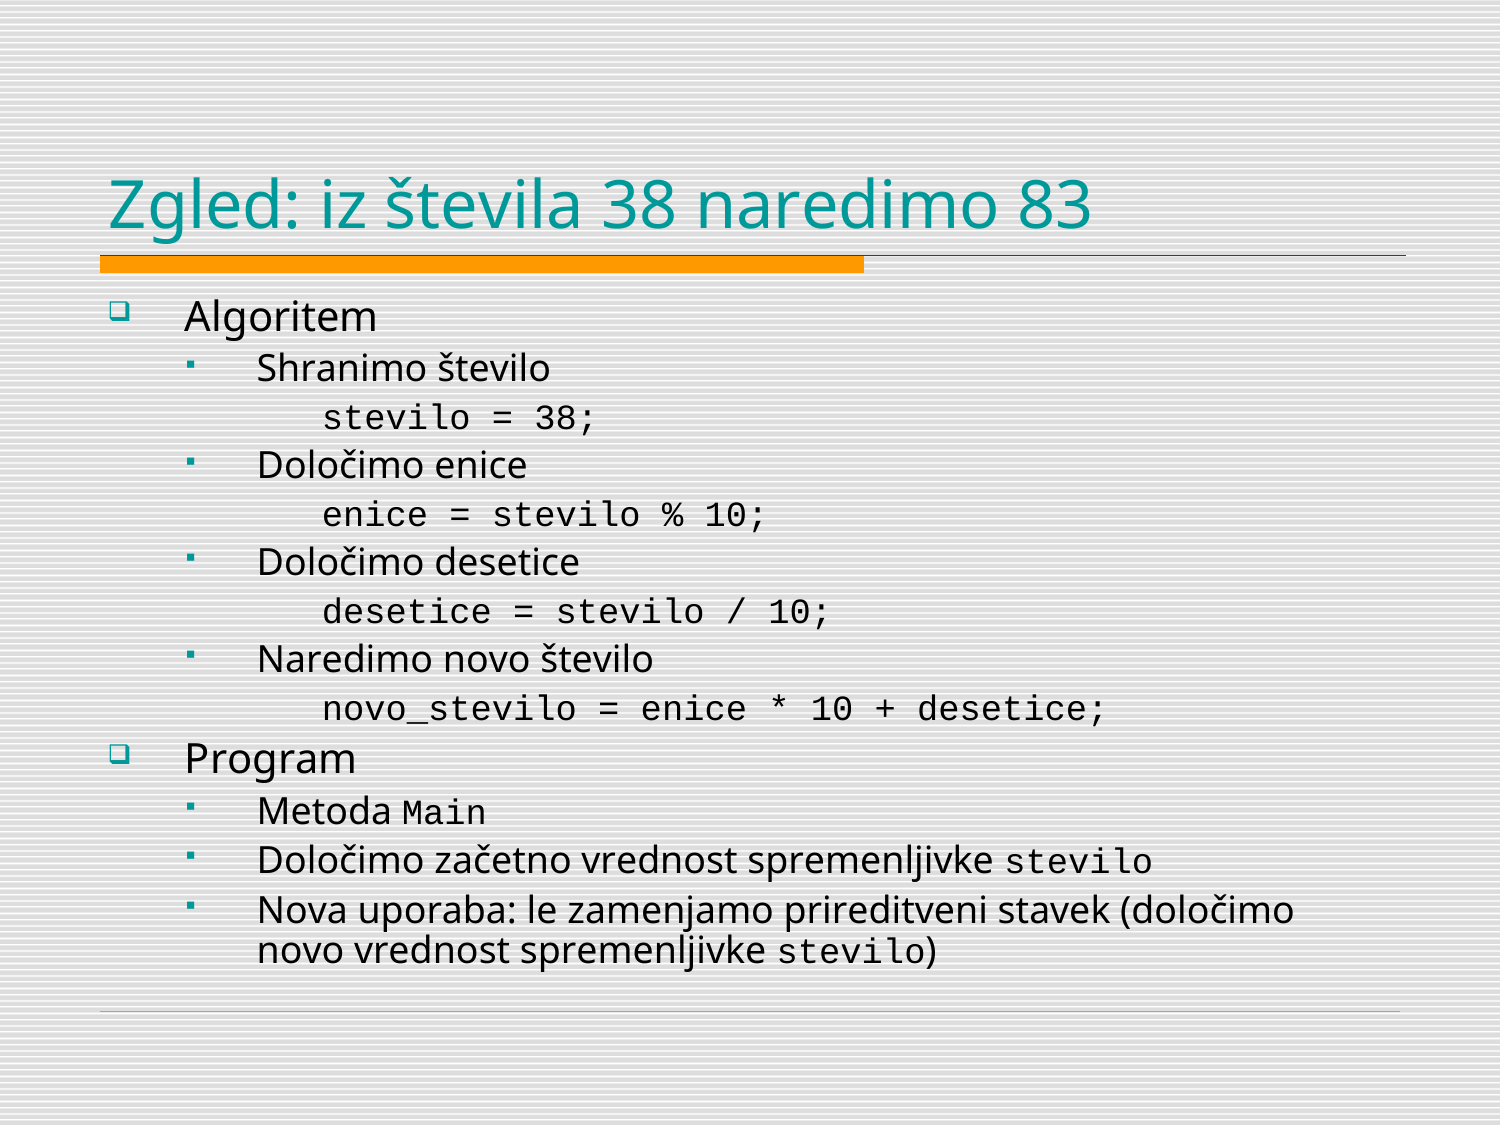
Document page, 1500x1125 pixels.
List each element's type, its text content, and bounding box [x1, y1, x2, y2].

picture [0, 0, 1500, 1125]
list Algoritem Shranimo število stevilo = 38; Določimo enice enice = stevilo % 10; Določimo desetice desetice = stevilo / 10; Naredimo novo število novo_stevilo = enice * 10 + desetice; Program Metoda Main Določimo začetno vrednost spremenljivke stevilo Nova uporaba: le zamenjamo prireditveni stavek (določimo novo vrednost spremenljivke stevilo) [92, 287, 1406, 988]
title Zgled: iz števila 38 naredimo 83 [94, 49, 1407, 250]
